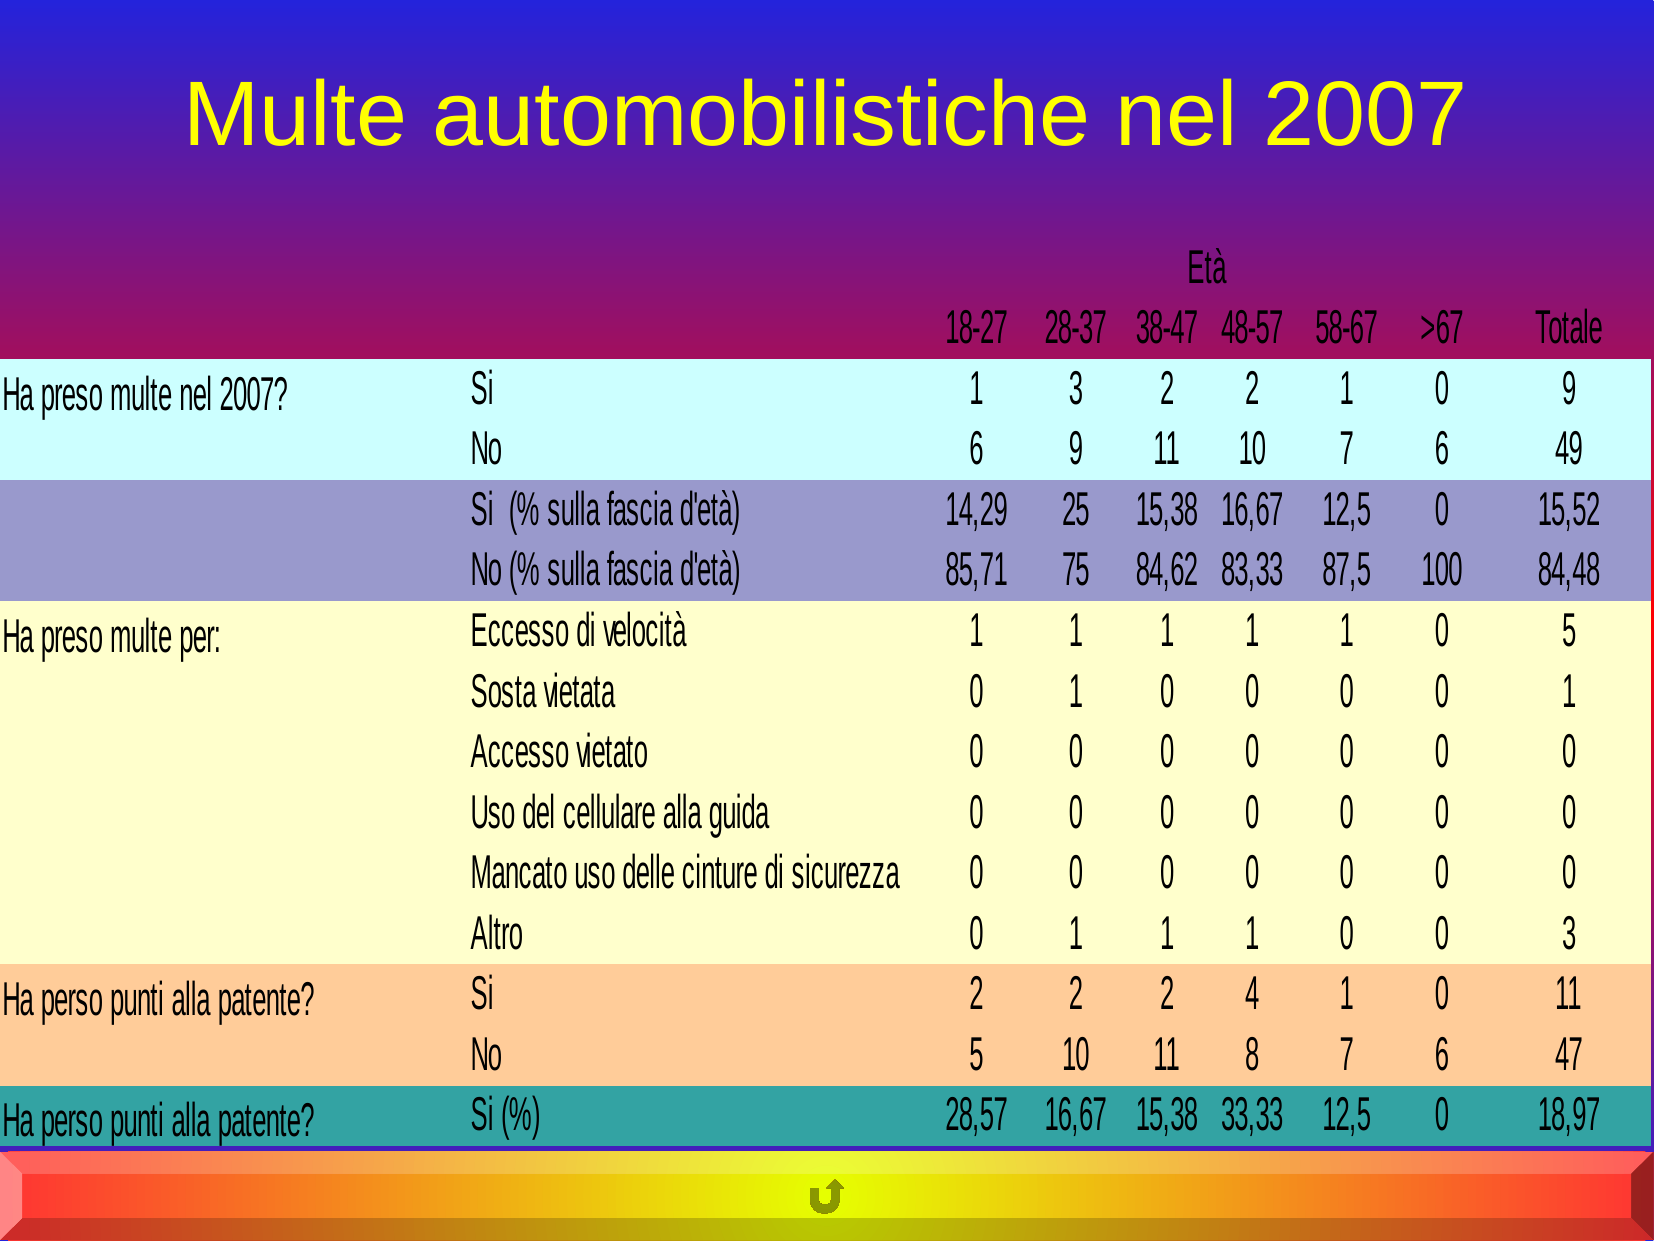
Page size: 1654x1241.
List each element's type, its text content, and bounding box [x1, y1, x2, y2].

text_box [1, 1152, 1654, 1241]
chart [0, 177, 1654, 1152]
title Multe automobilistiche nel 2007 [82, 56, 1571, 177]
